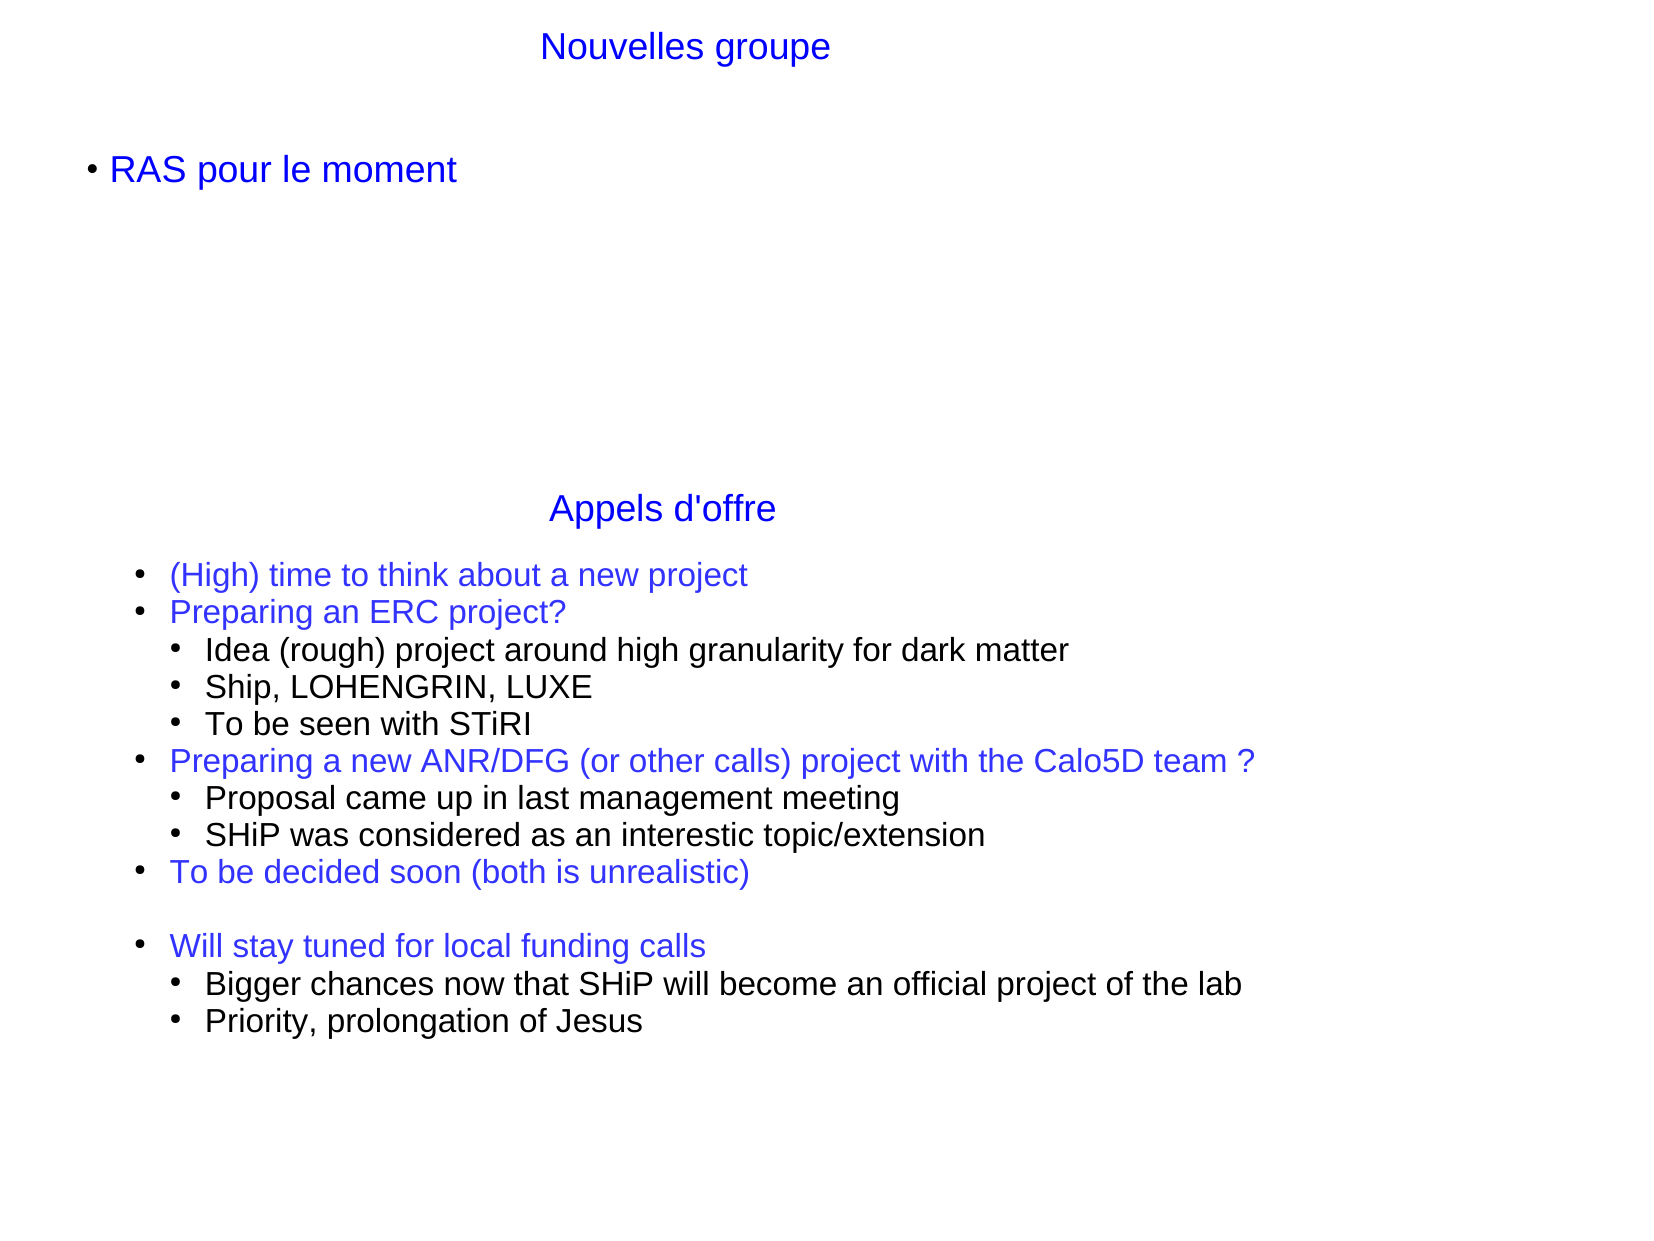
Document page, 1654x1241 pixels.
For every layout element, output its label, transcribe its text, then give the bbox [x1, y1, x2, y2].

text_box (High) time to think about a new project Preparing an ERC project? Idea (rough) project around high granularity for dark matter Ship, LOHENGRIN, LUXE To be seen with STiRI Preparing a new ANR/DFG (or other calls) project with the Calo5D team ? Proposal came up in last management meeting SHiP was considered as an interestic topic/extension To be decided soon (both is unrealistic) Will stay tuned for local funding calls Bigger chances now that SHiP will become an official project of the lab Priority, prolongation of Jesus [119, 549, 1460, 1086]
text_box RAS pour le moment [71, 141, 1654, 851]
text_box Nouvelles groupe [525, 16, 847, 73]
